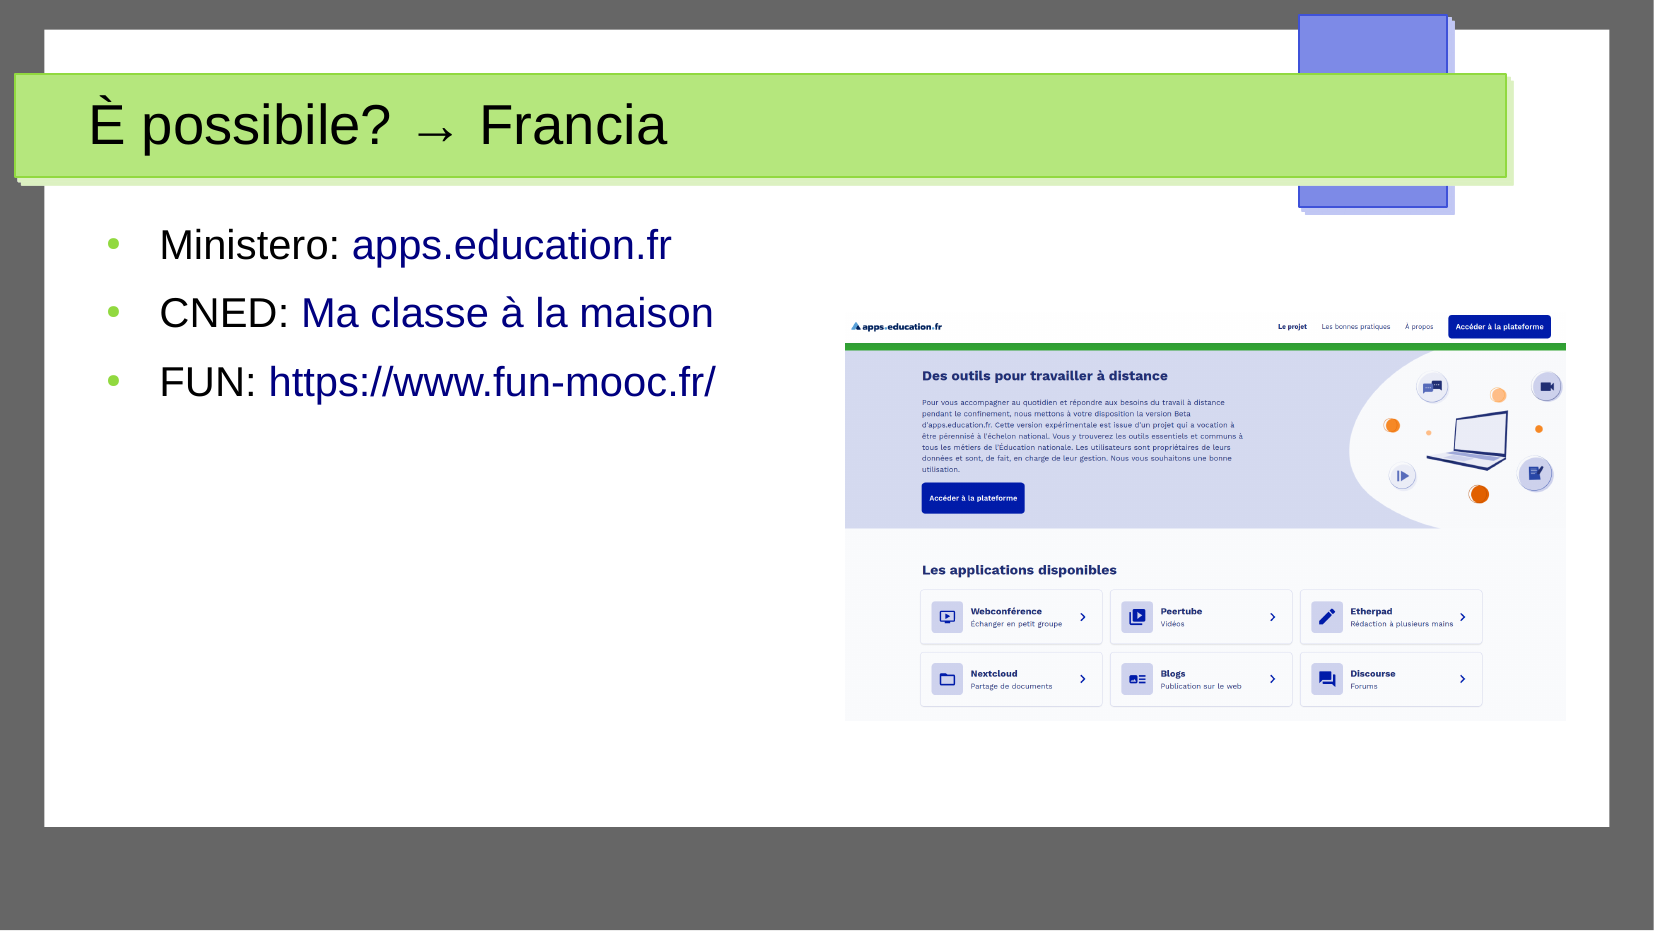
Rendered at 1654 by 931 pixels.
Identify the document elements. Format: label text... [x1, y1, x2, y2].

list Ministero: apps.education.fr CNED: Ma classe à la maison FUN: https://www.fun-mooc.fr/ [88, 221, 809, 813]
picture [845, 312, 1566, 721]
title È possibile? → Francia [88, 73, 1506, 178]
